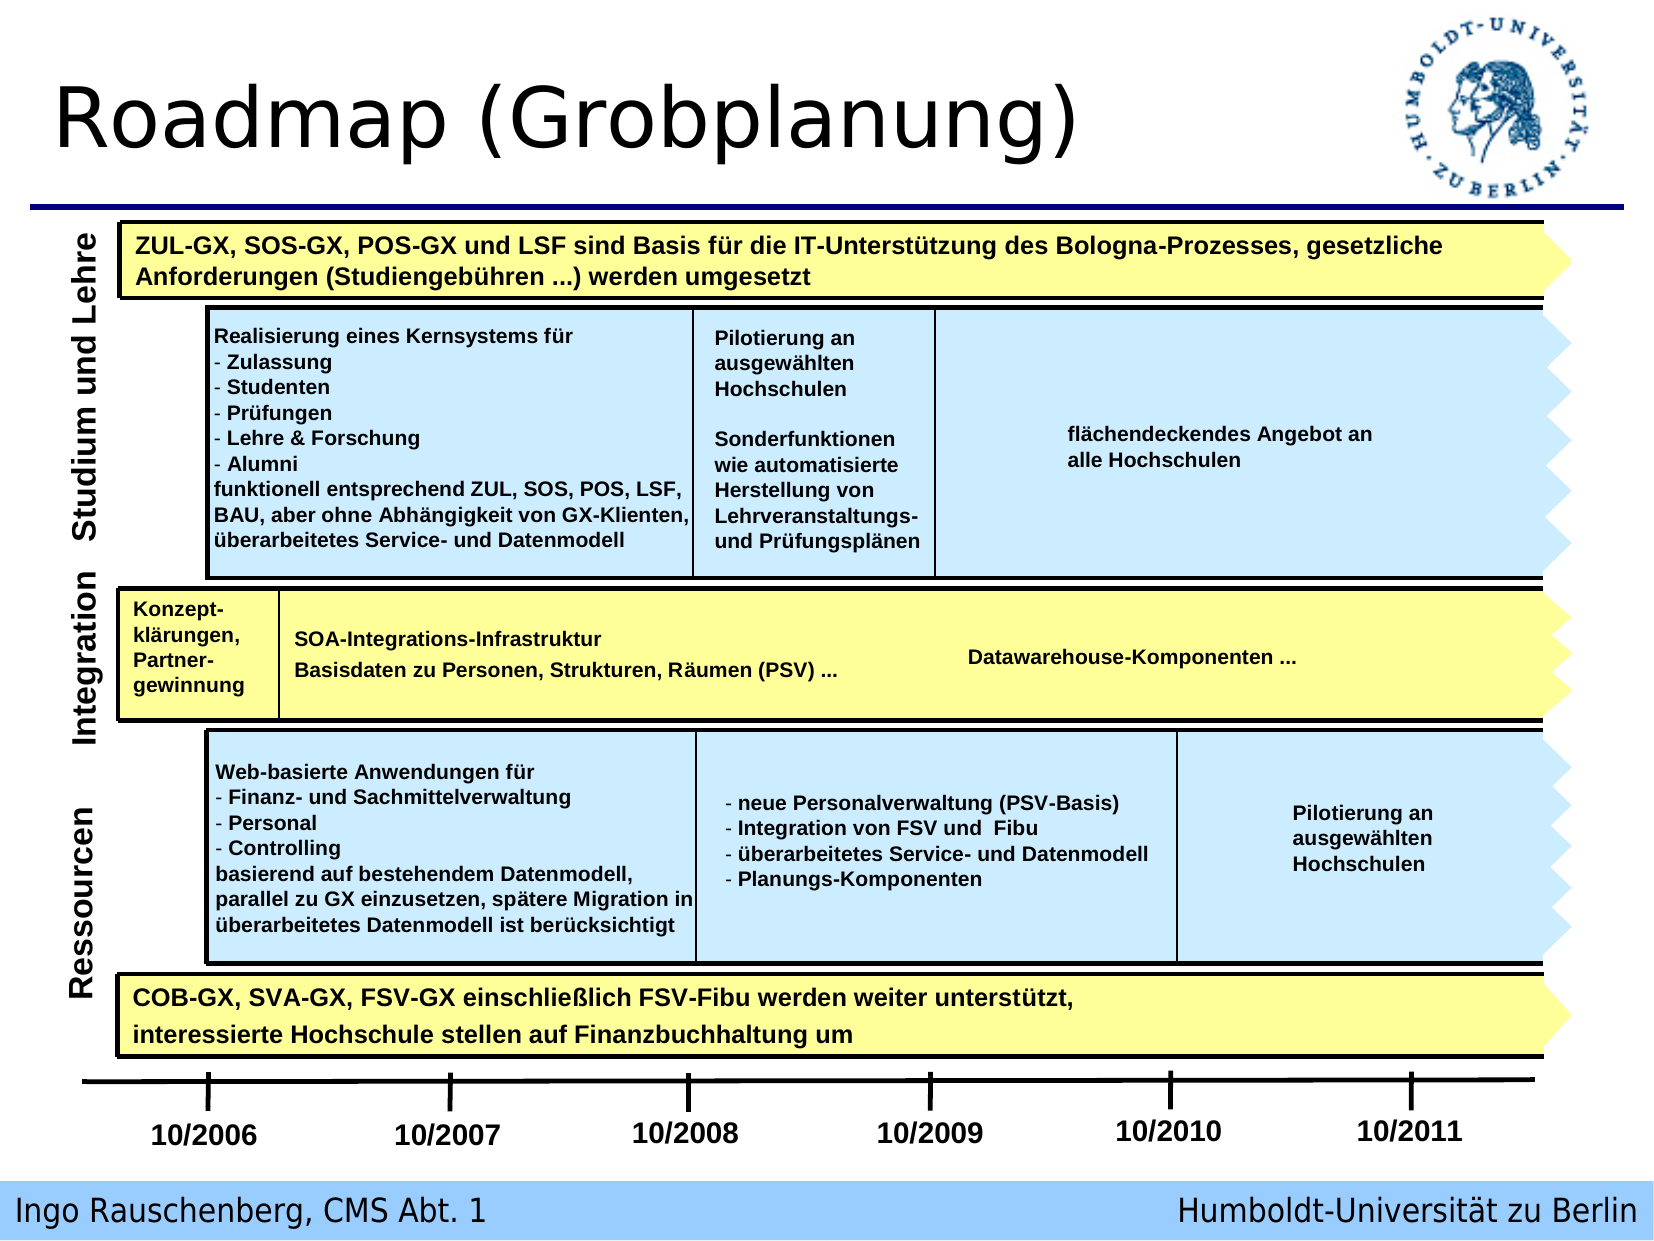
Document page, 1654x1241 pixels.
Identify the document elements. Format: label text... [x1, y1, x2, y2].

picture [51, 214, 1576, 1163]
text_box Humboldt-Universität zu Berlin [826, 1181, 1654, 1241]
text_box Ingo Rauschenberg, CMS Abt. 1 [0, 1181, 826, 1241]
title Roadmap (Grobplanung) [37, 49, 1526, 188]
picture [1398, 10, 1595, 204]
